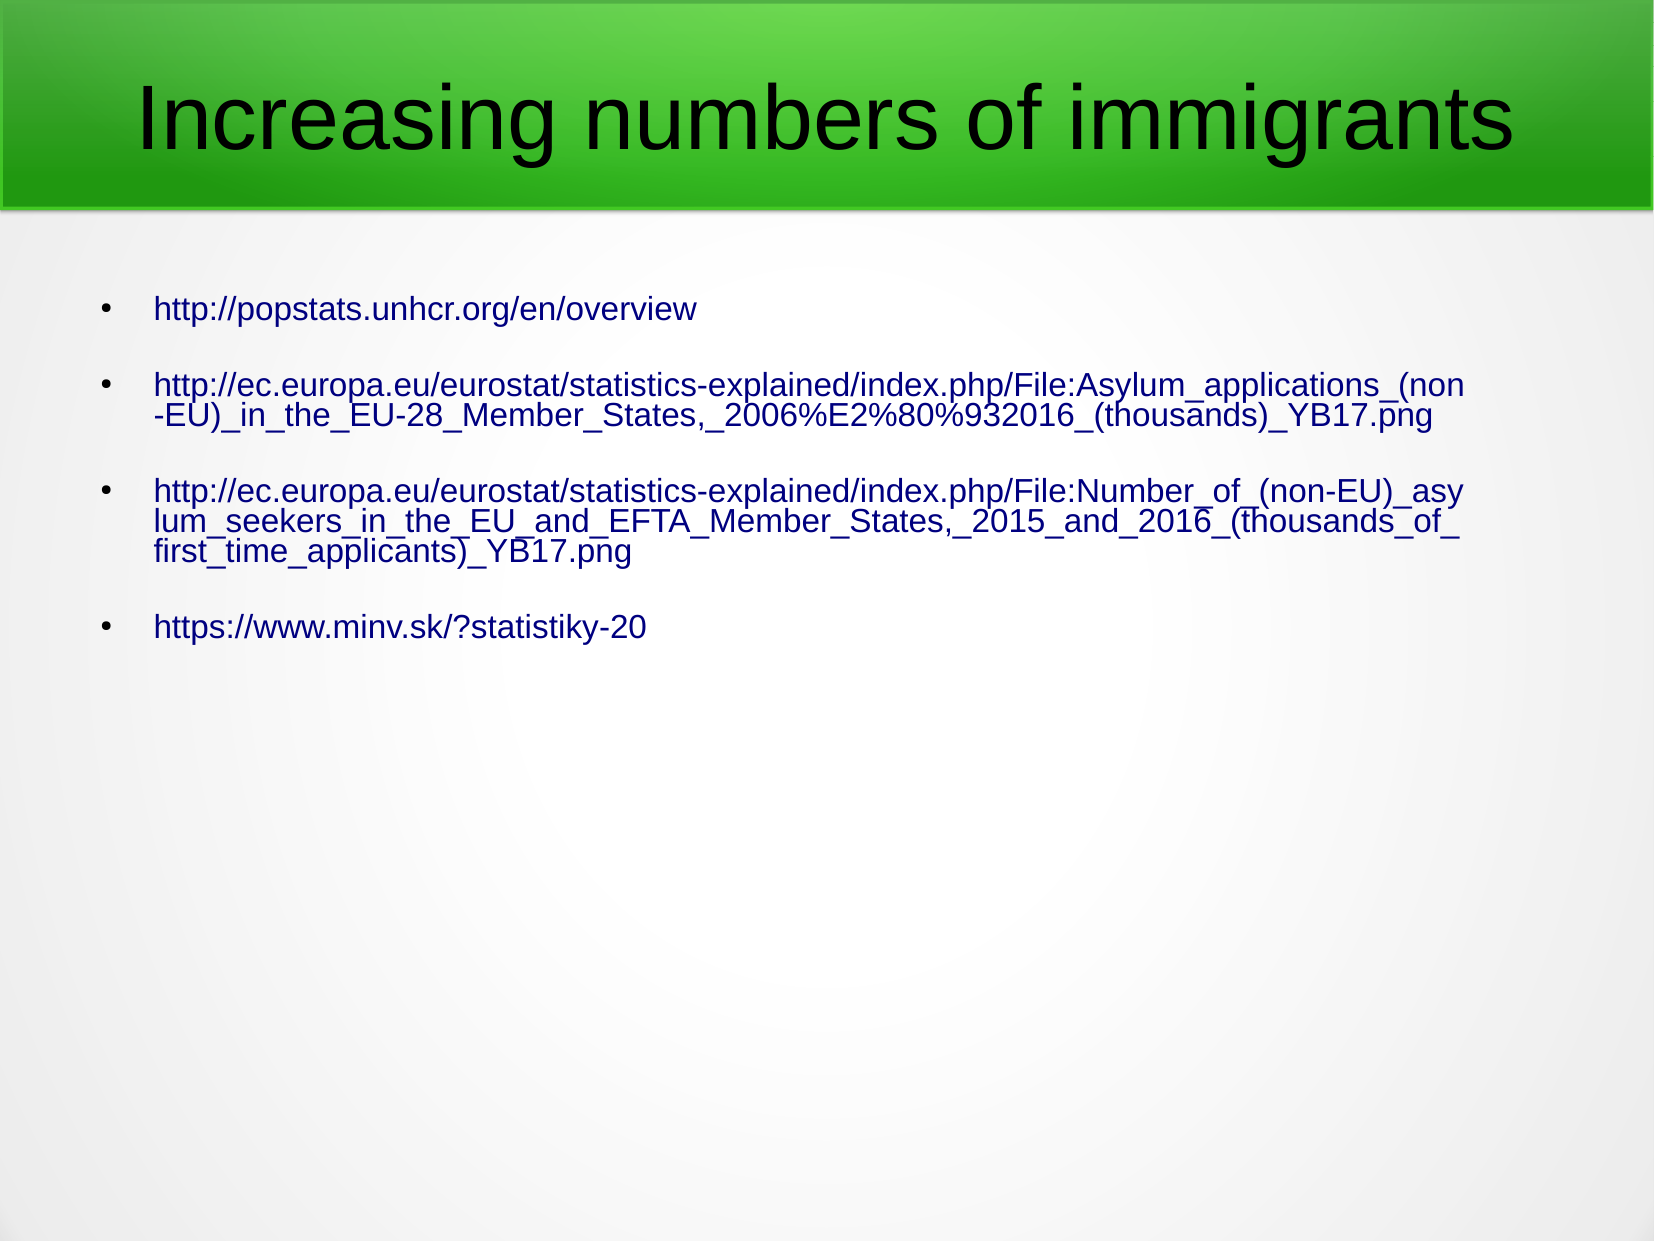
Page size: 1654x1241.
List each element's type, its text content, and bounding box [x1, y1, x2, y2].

list http://popstats.unhcr.org/en/overview http://ec.europa.eu/eurostat/statistics-explained/index.php/File:Asylum_applications_(non-EU)_in_the_EU-28_Member_States,_2006%E2%80%932016_(thousands)_YB17.png http://ec.europa.eu/eurostat/statistics-explained/index.php/File:Number_of_(non-EU)_asylum_seekers_in_the_EU_and_EFTA_Member_States,_2015_and_2016_(thousands_of_first_time_applicants)_YB17.png https://www.minv.sk/?statistiky-20 [82, 290, 1471, 1010]
title Increasing numbers of immigrants [82, 47, 1571, 189]
